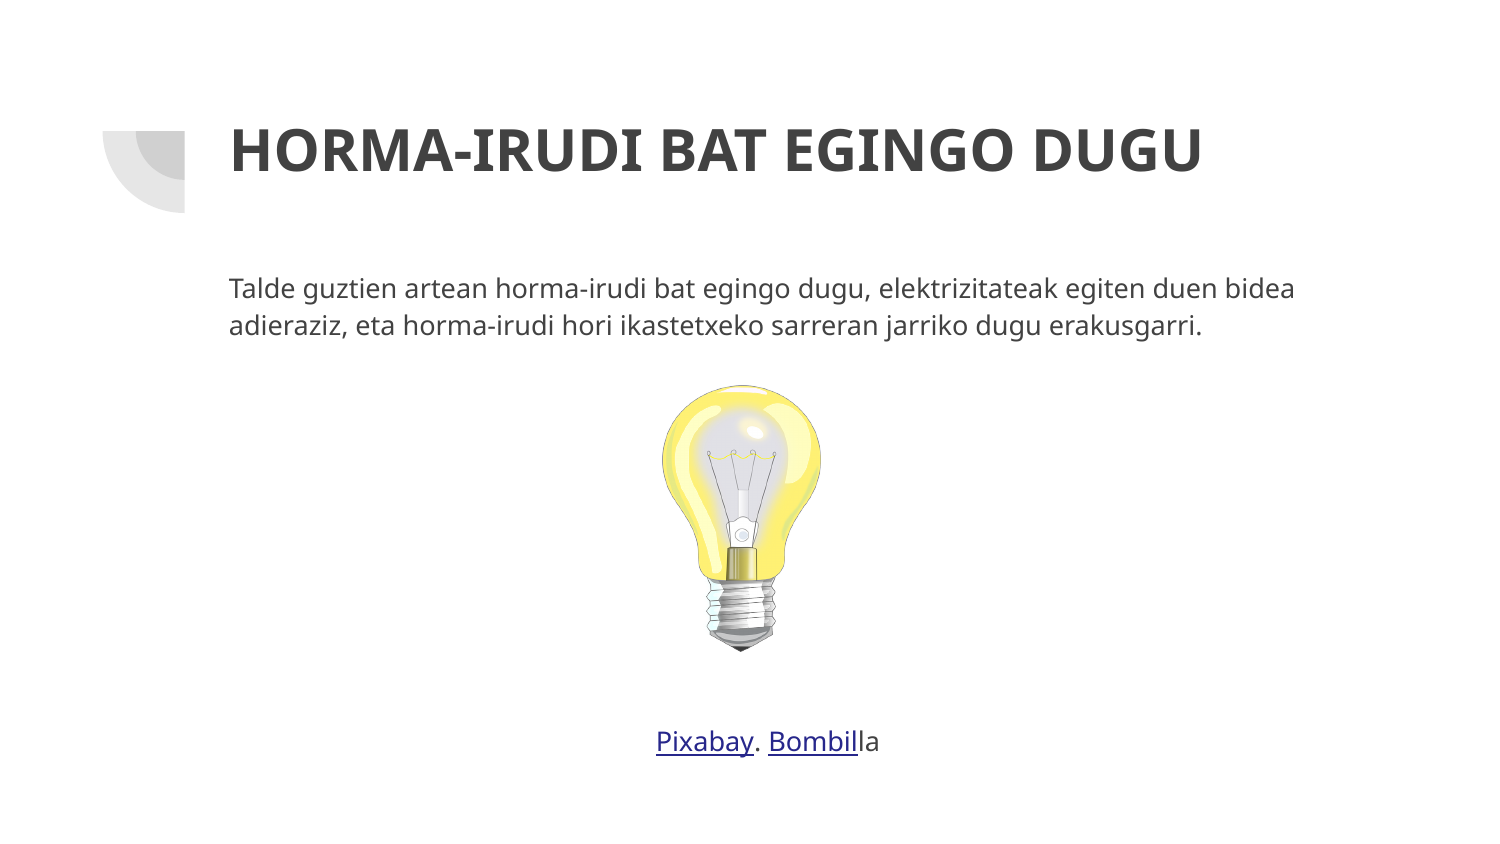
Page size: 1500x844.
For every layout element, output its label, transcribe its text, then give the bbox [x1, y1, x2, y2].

picture [662, 385, 821, 652]
list Talde guztien artean horma-irudi bat egingo dugu, elektrizitateak egiten duen bidea adieraziz, eta horma-irudi hori ikastetxeko sarreran jarriko dugu erakusgarri. Pixabay. Bombilla [213, 251, 1368, 744]
title HORMA-IRUDI BAT EGINGO DUGU [213, 98, 1368, 251]
